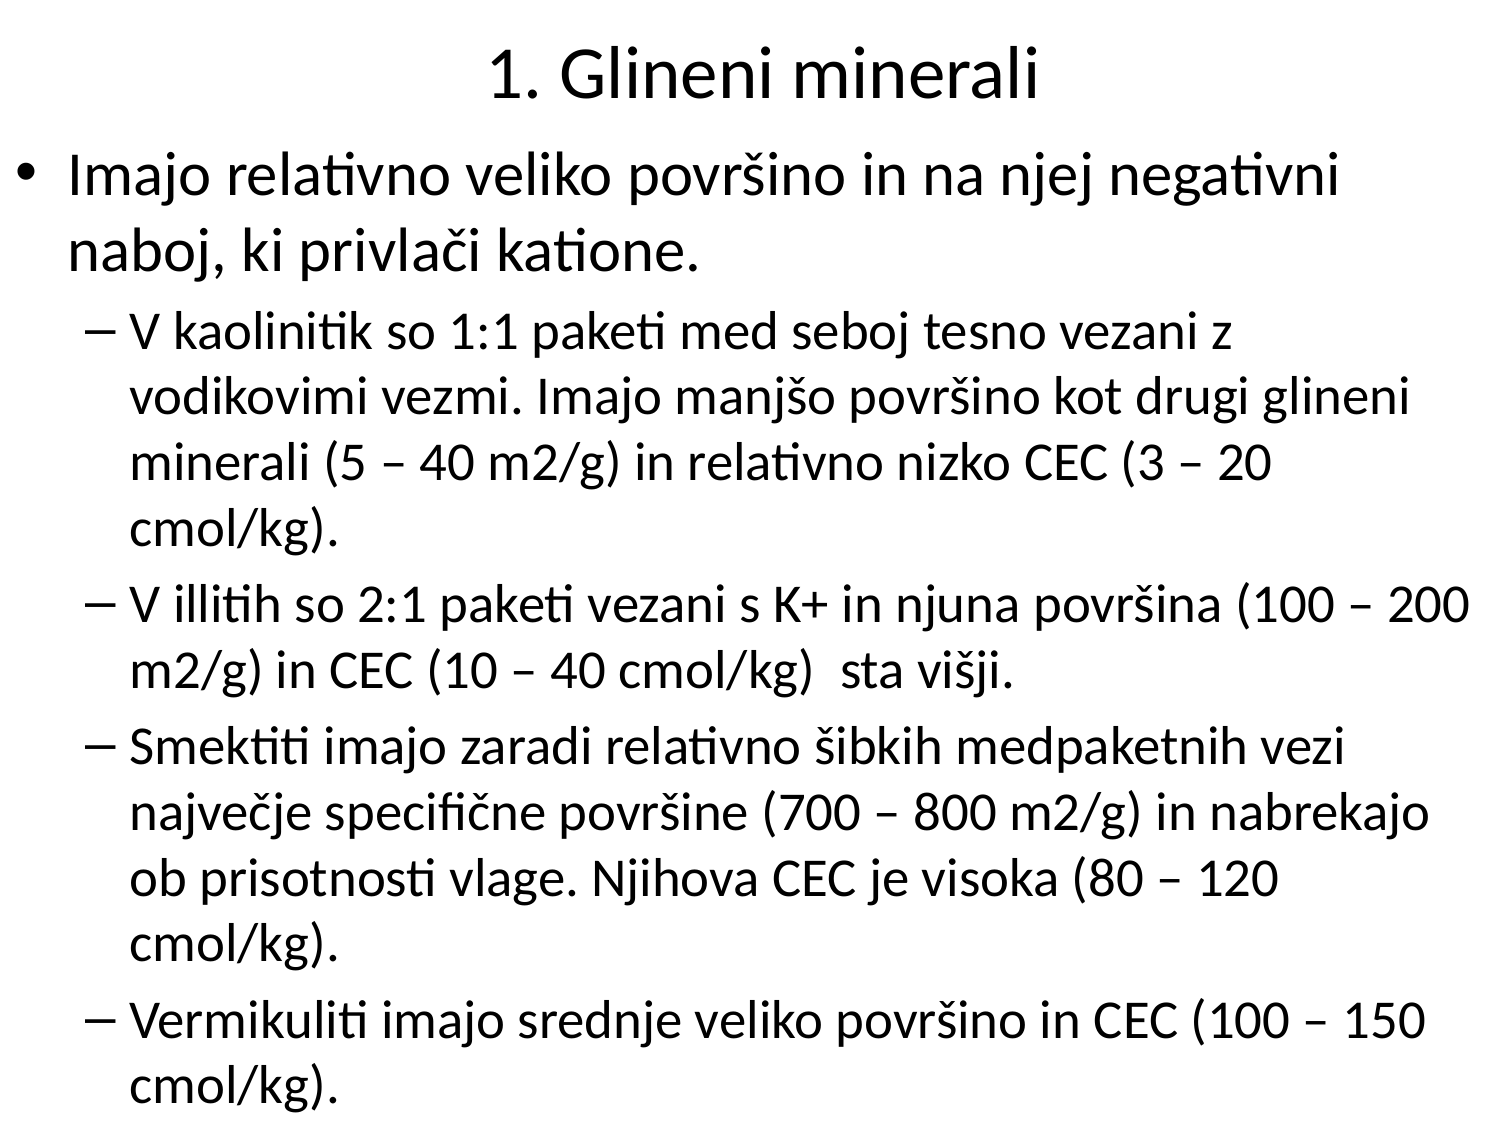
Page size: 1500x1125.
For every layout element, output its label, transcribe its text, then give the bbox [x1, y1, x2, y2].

list Imajo relativno veliko površino in na njej negativni naboj, ki privlači katione. V kaolinitik so 1:1 paketi med seboj tesno vezani z vodikovimi vezmi. Imajo manjšo površino kot drugi glineni minerali (5 – 40 m2/g) in relativno nizko CEC (3 – 20 cmol/kg). V illitih so 2:1 paketi vezani s K+ in njuna površina (100 – 200 m2/g) in CEC (10 – 40 cmol/kg) sta višji. Smektiti imajo zaradi relativno šibkih medpaketnih vezi največje specifične površine (700 – 800 m2/g) in nabrekajo ob prisotnosti vlage. Njihova CEC je visoka (80 – 120 cmol/kg). Vermikuliti imajo srednje veliko površino in CEC (100 – 150 cmol/kg). [0, 125, 1500, 1125]
title 1. Glineni minerali [88, 0, 1439, 125]
